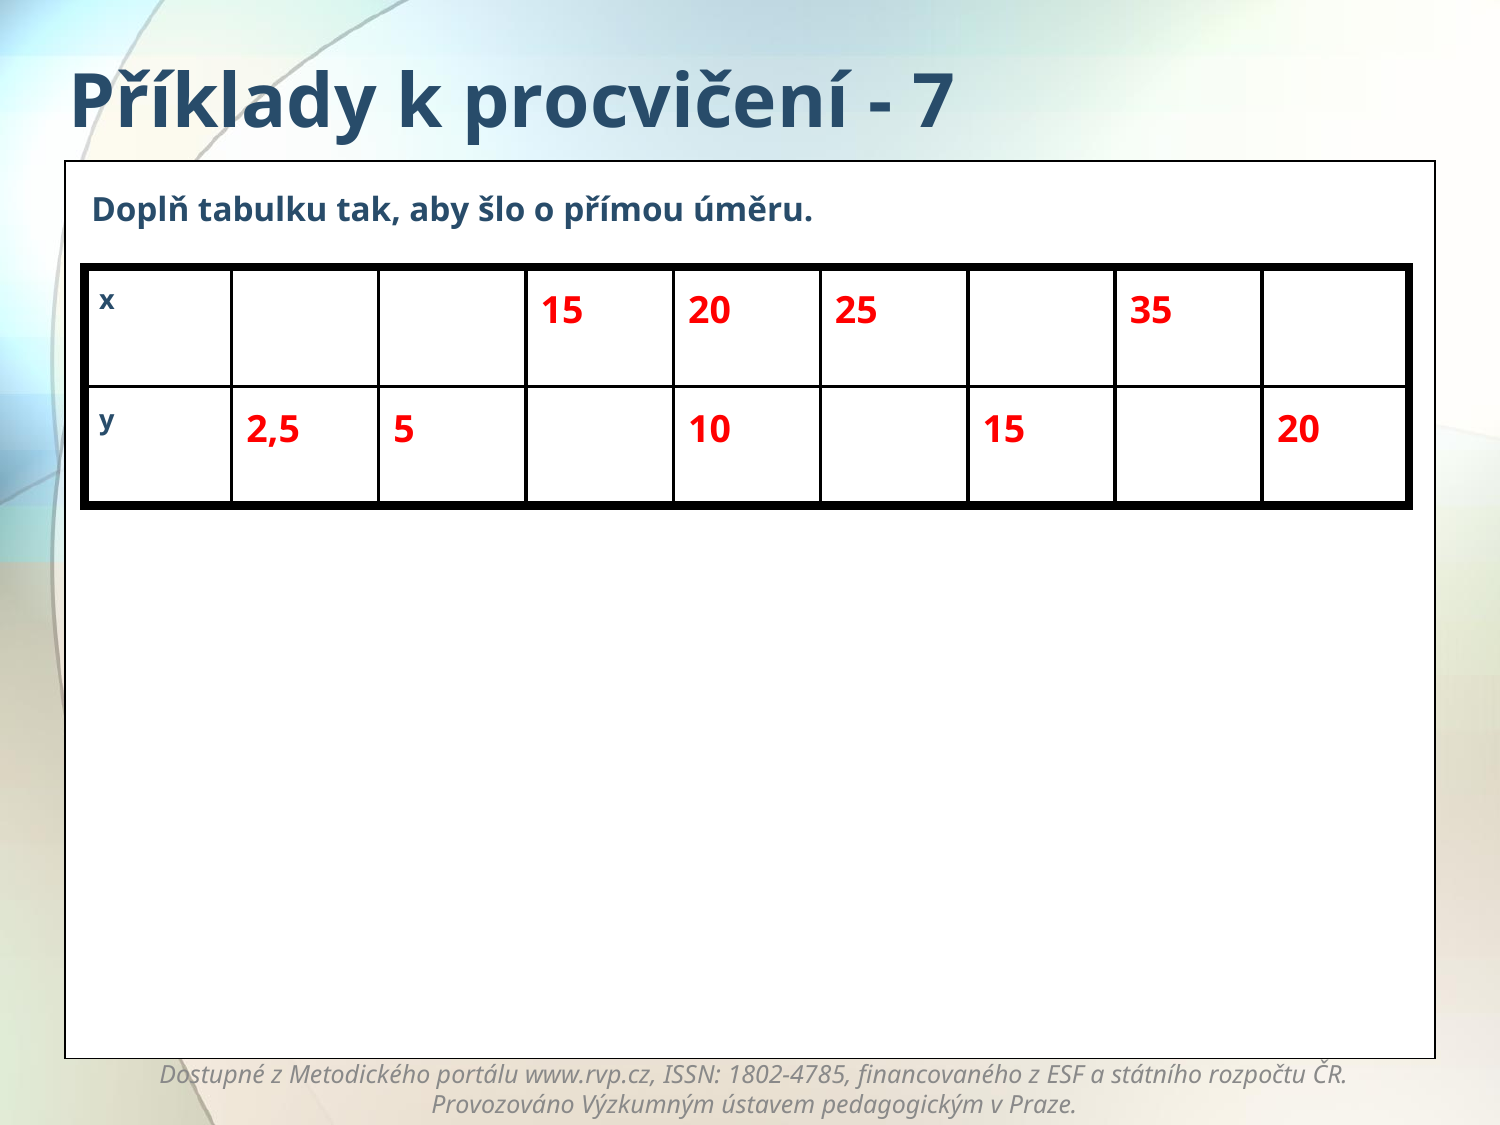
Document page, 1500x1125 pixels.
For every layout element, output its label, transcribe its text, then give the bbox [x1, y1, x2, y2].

picture [0, 0, 1500, 1125]
table_header [970, 271, 1113, 385]
table_cell [1117, 388, 1260, 501]
table_cell 20 [1264, 388, 1405, 501]
table_header 20 [675, 271, 819, 385]
title Příklady k procvičení - 7 [53, 31, 1379, 182]
table_cell y [89, 388, 230, 501]
table_cell [528, 388, 672, 501]
table_cell 15 [970, 388, 1113, 501]
table_cell 2,5 [233, 388, 377, 501]
table_cell 10 [675, 388, 819, 501]
table_header [233, 271, 377, 385]
table_cell 5 [380, 388, 524, 501]
table_header 15 [528, 271, 672, 385]
table_cell [822, 388, 966, 501]
table_header 25 [822, 271, 966, 385]
text_box Doplň tabulku tak, aby šlo o přímou úměru. [76, 160, 1400, 256]
table_header [1264, 271, 1405, 385]
table_header [380, 271, 524, 385]
table_header x [89, 271, 230, 385]
text_box [64, 160, 1436, 1059]
table_header 35 [1117, 271, 1260, 385]
